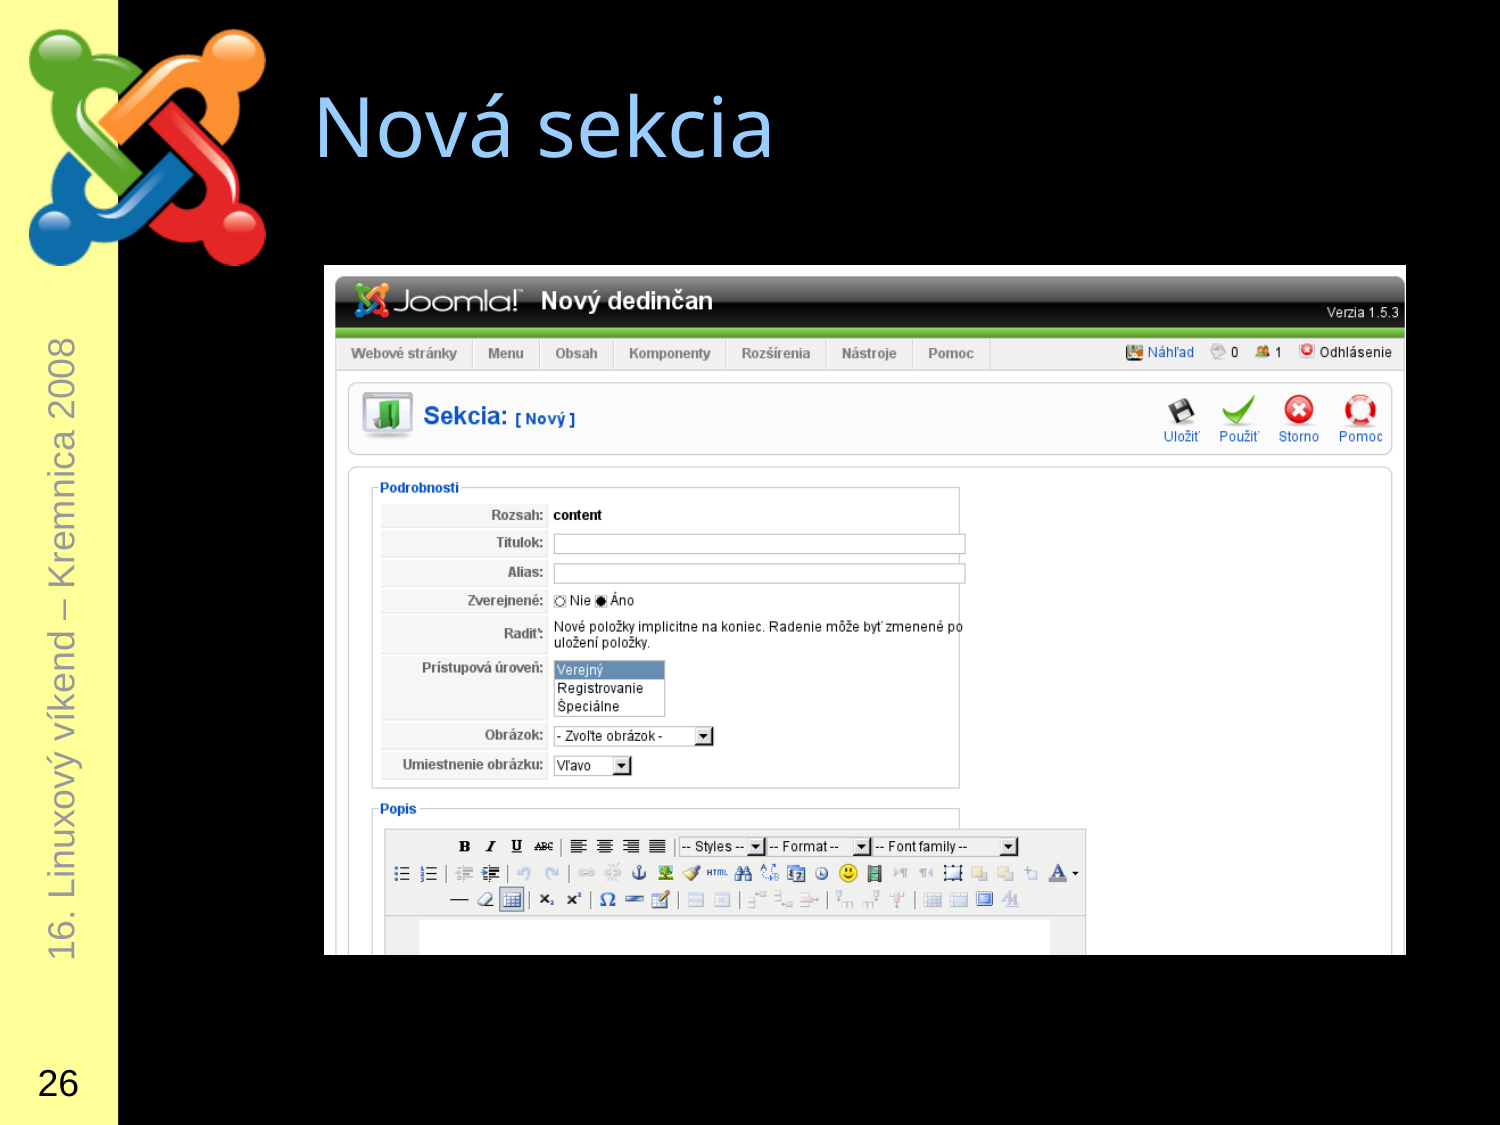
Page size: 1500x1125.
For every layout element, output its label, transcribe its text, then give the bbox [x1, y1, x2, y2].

title Nová sekcia [312, 24, 1450, 226]
picture [29, 29, 266, 266]
picture [324, 265, 1406, 955]
